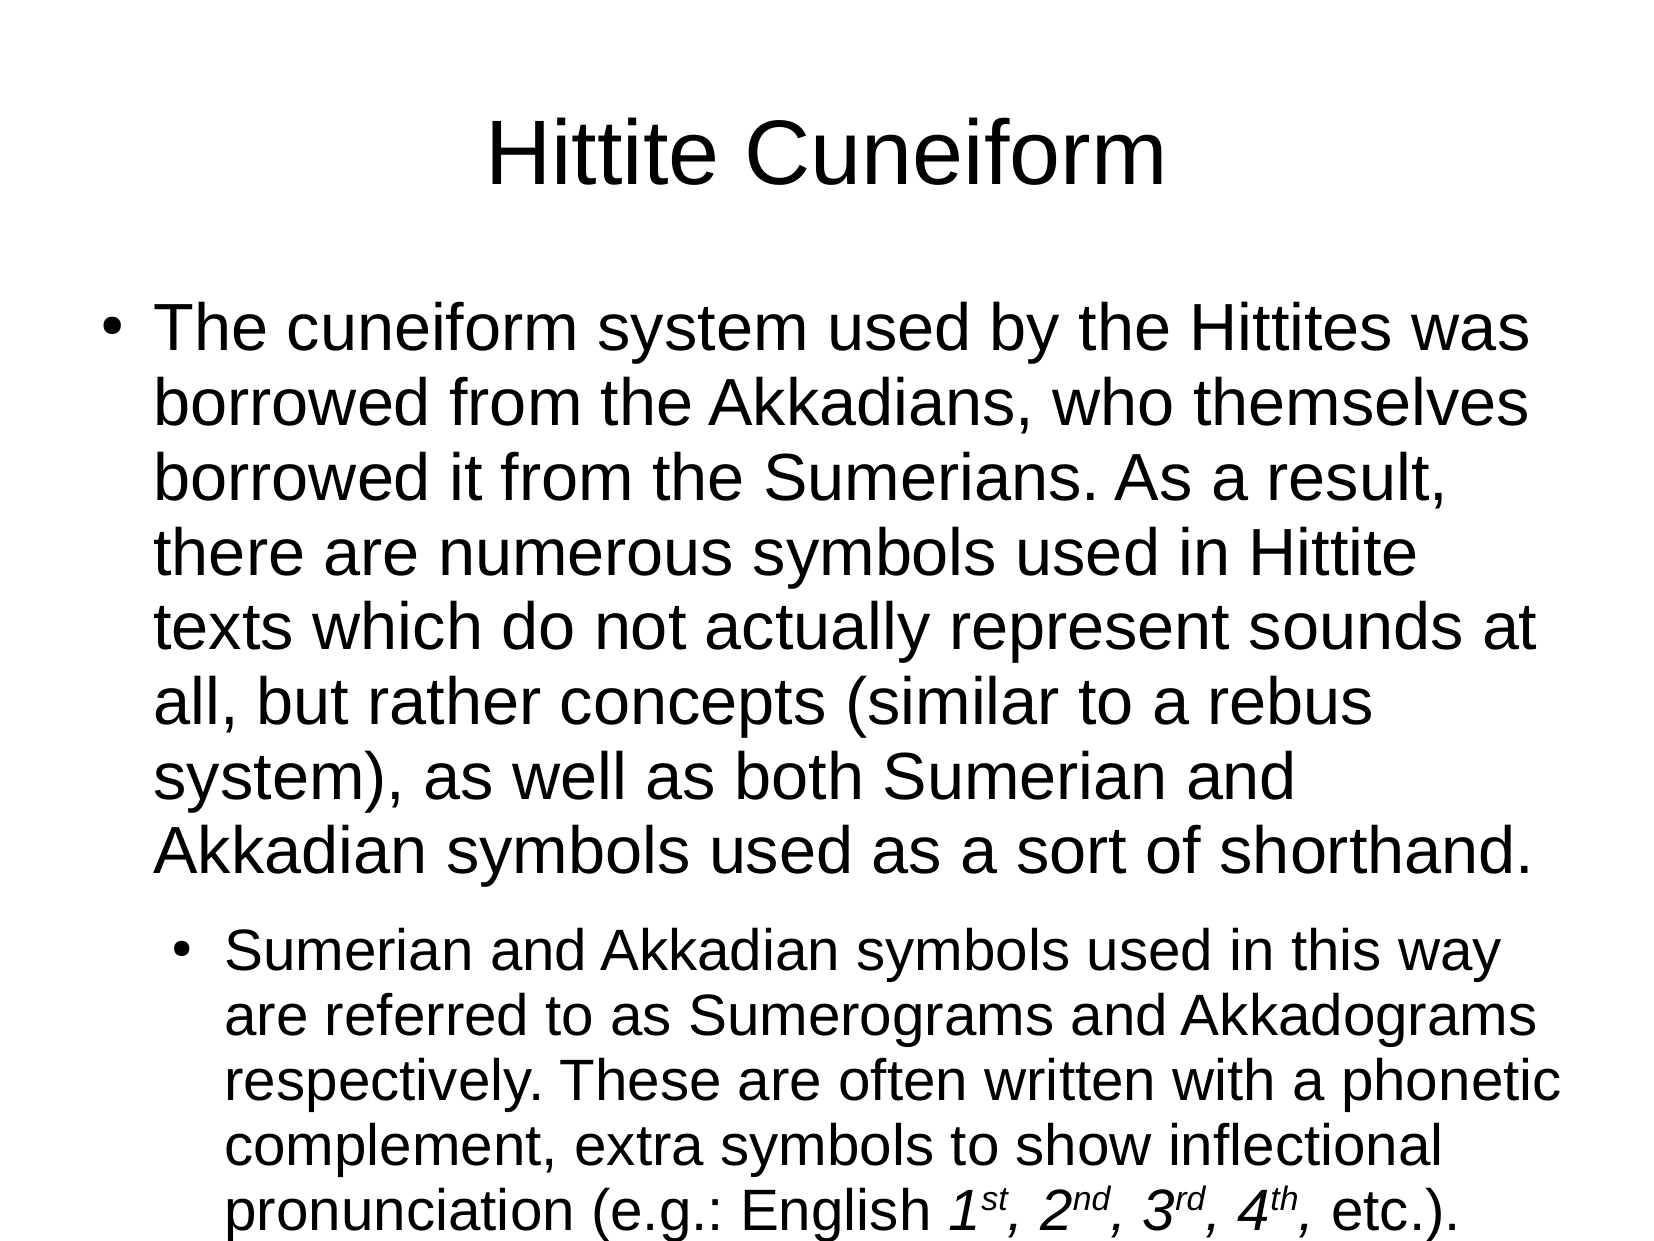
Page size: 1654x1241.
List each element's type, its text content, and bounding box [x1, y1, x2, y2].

list The cuneiform system used by the Hittites was borrowed from the Akkadians, who themselves borrowed it from the Sumerians. As a result, there are numerous symbols used in Hittite texts which do not actually represent sounds at all, but rather concepts (similar to a rebus system), as well as both Sumerian and Akkadian symbols used as a sort of shorthand. Sumerian and Akkadian symbols used in this way are referred to as Sumerograms and Akkadograms respectively. These are often written with a phonetic complement, extra symbols to show inflectional pronunciation (e.g.: English 1st, 2nd, 3rd, 4th, etc.). [82, 290, 1571, 1241]
title Hittite Cuneiform [82, 49, 1571, 257]
